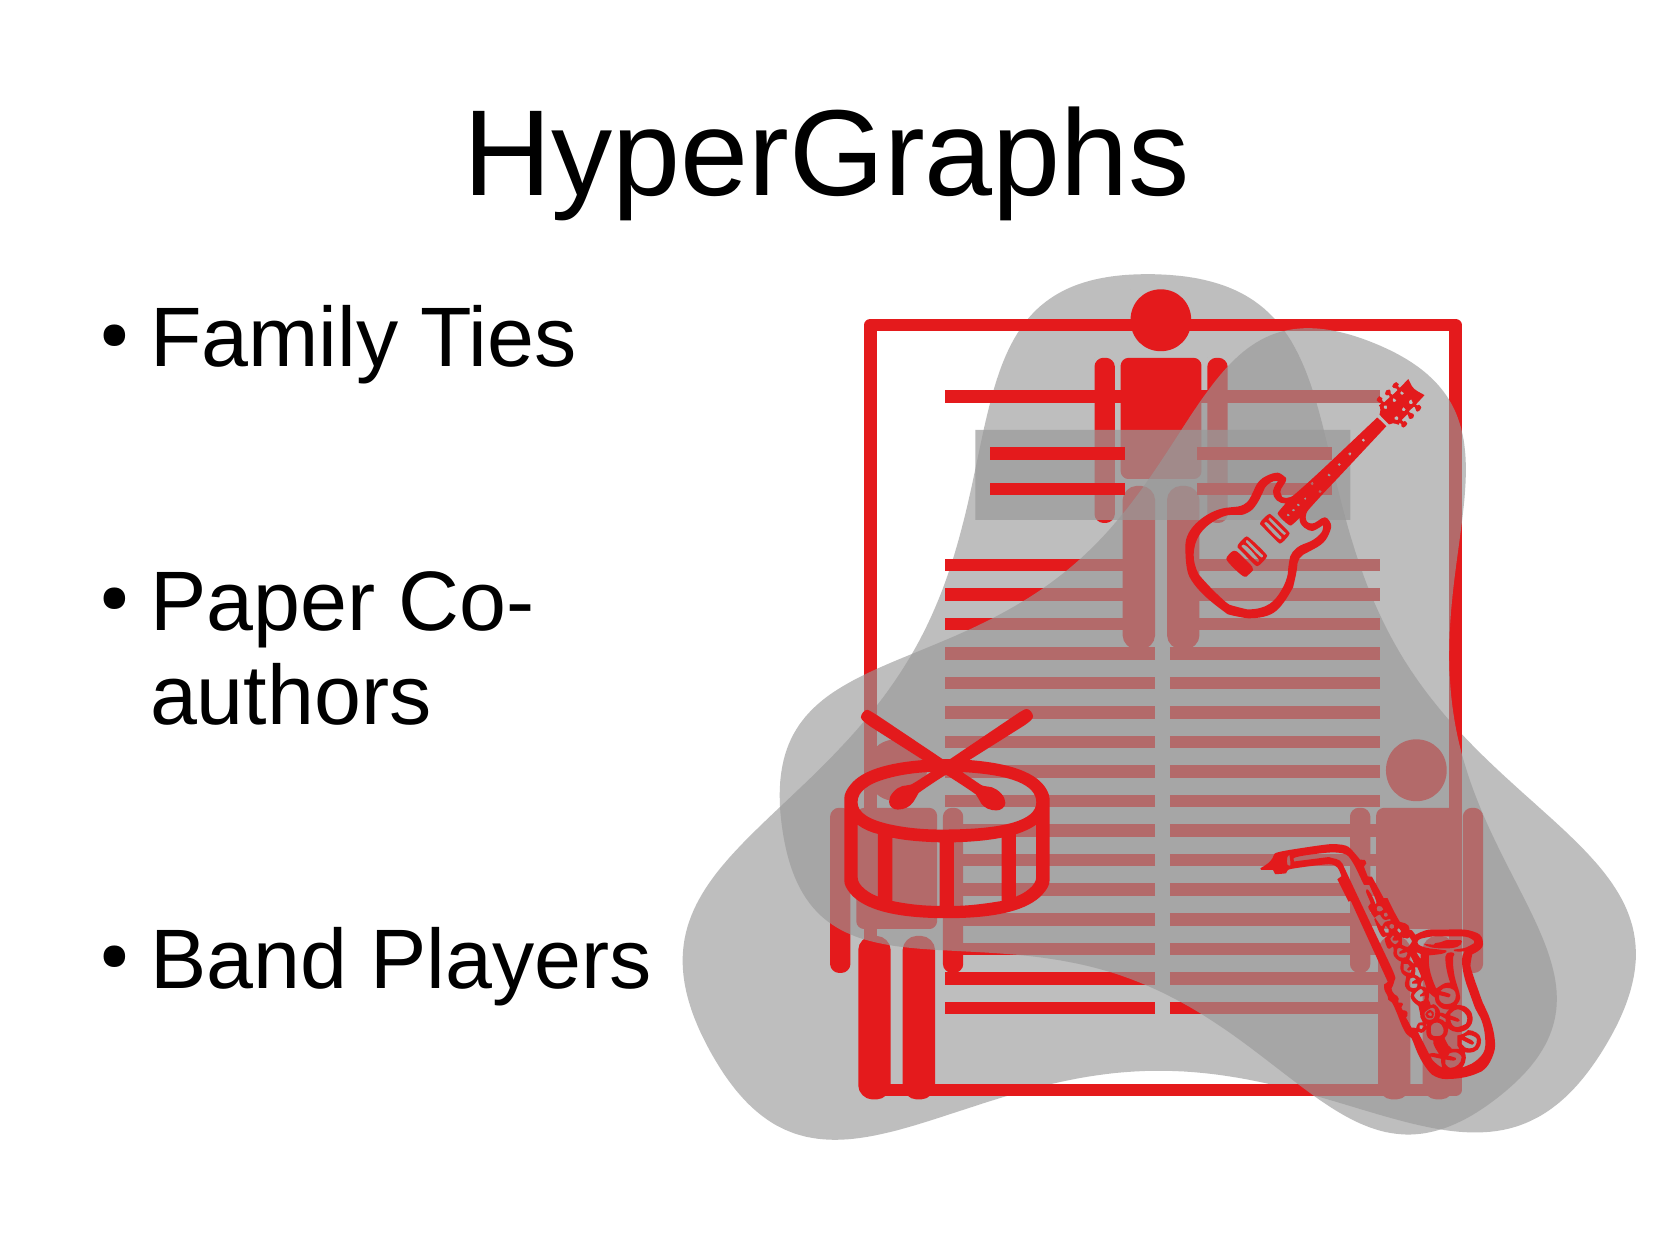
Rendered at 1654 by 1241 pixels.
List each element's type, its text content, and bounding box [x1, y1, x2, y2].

list Family Ties Paper Co-authors Band Players [82, 290, 469, 1010]
title HyperGraphs [82, 49, 1571, 257]
picture [469, 199, 1654, 1241]
